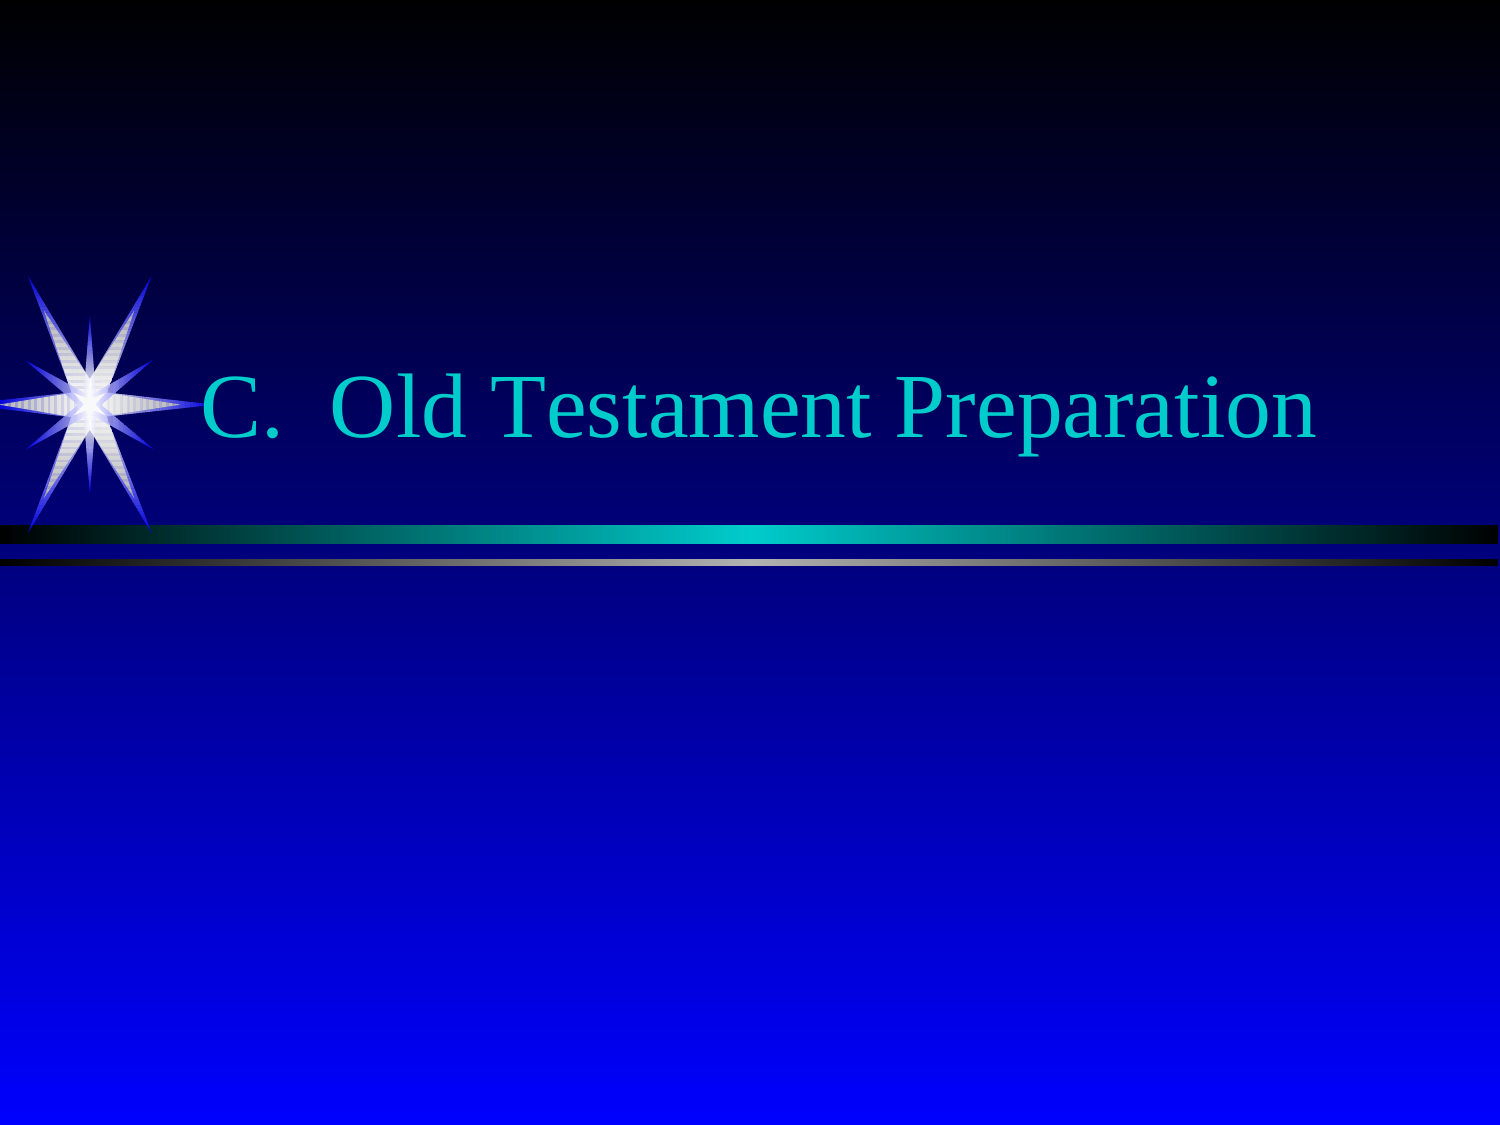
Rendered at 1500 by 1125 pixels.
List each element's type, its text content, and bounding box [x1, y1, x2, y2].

title C. Old Testament Preparation [200, 312, 1476, 501]
